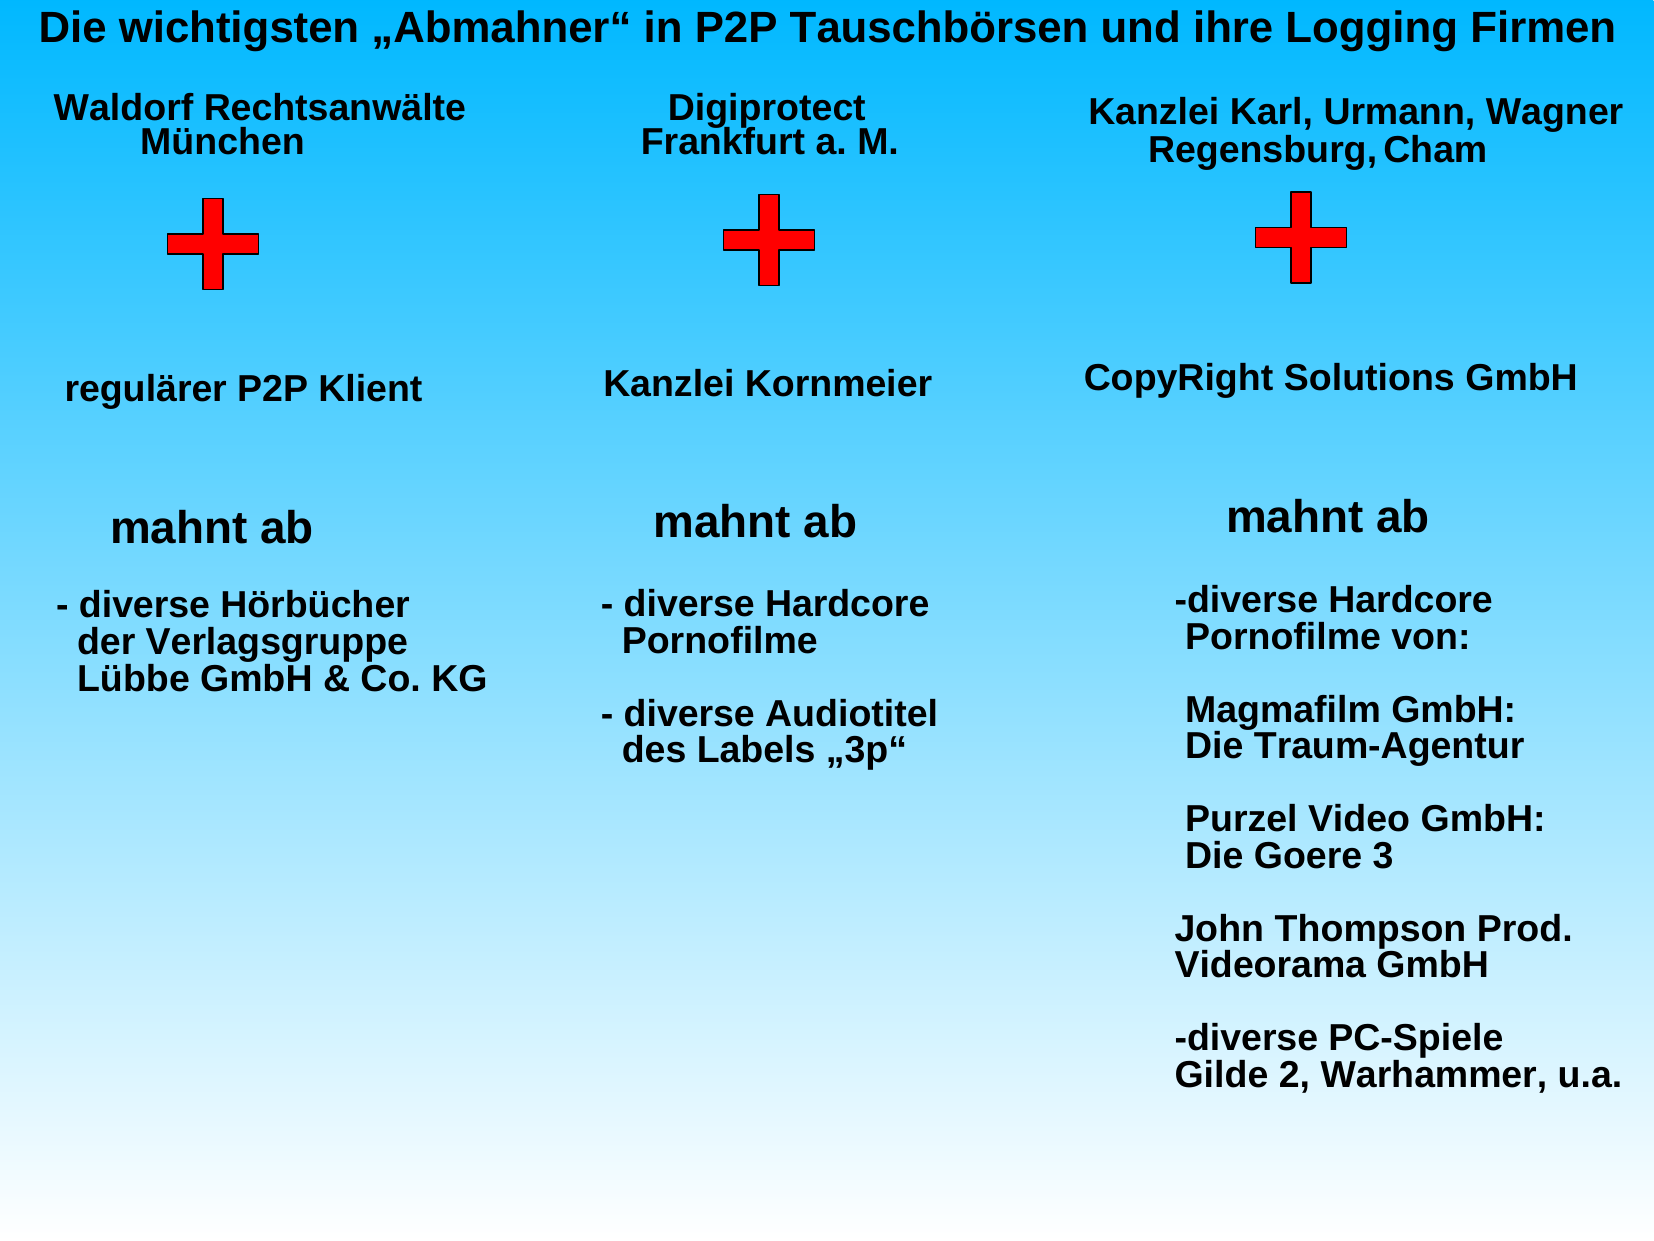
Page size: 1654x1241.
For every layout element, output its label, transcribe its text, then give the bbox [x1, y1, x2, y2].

text_box Waldorf Rechtsanwälte [38, 83, 481, 142]
text_box mahnt ab [638, 494, 872, 563]
text_box Kanzlei Kornmeier [588, 360, 948, 427]
text_box [167, 198, 259, 290]
text_box -diverse Hardcore Pornofilme von: Magmafilm GmbH: Die Traum-Agentur Purzel Video GmbH: Die Goere 3 John Thompson Prod. Videorama GmbH -diverse PC-Spiele Gilde 2, Warhammer, u.a. [1159, 576, 1635, 1240]
text_box [723, 194, 815, 286]
text_box Digiprotect [653, 83, 881, 118]
text_box - diverse Hardcore Pornofilme - diverse Audiotitel des Labels „3p“ [586, 580, 951, 812]
text_box Cham [1368, 126, 1503, 185]
text_box Frankfurt a. M. [625, 118, 915, 177]
text_box Kanzlei Karl, Urmann, Wagner [1073, 87, 1638, 146]
text_box Die wichtigsten „Abmahner“ in P2P Tauschbörsen und ihre Logging Firmen [23, 1, 1630, 66]
text_box München [125, 117, 320, 177]
text_box Regensburg, [1133, 126, 1368, 185]
text_box CopyRight Solutions GmbH [1069, 353, 1594, 412]
text_box mahnt ab [95, 500, 329, 569]
text_box - diverse Hörbücher der Verlagsgruppe Lübbe GmbH & Co. KG [41, 581, 514, 727]
text_box mahnt ab [1211, 489, 1445, 557]
text_box [1255, 191, 1347, 283]
text_box regulärer P2P Klient [49, 364, 438, 423]
